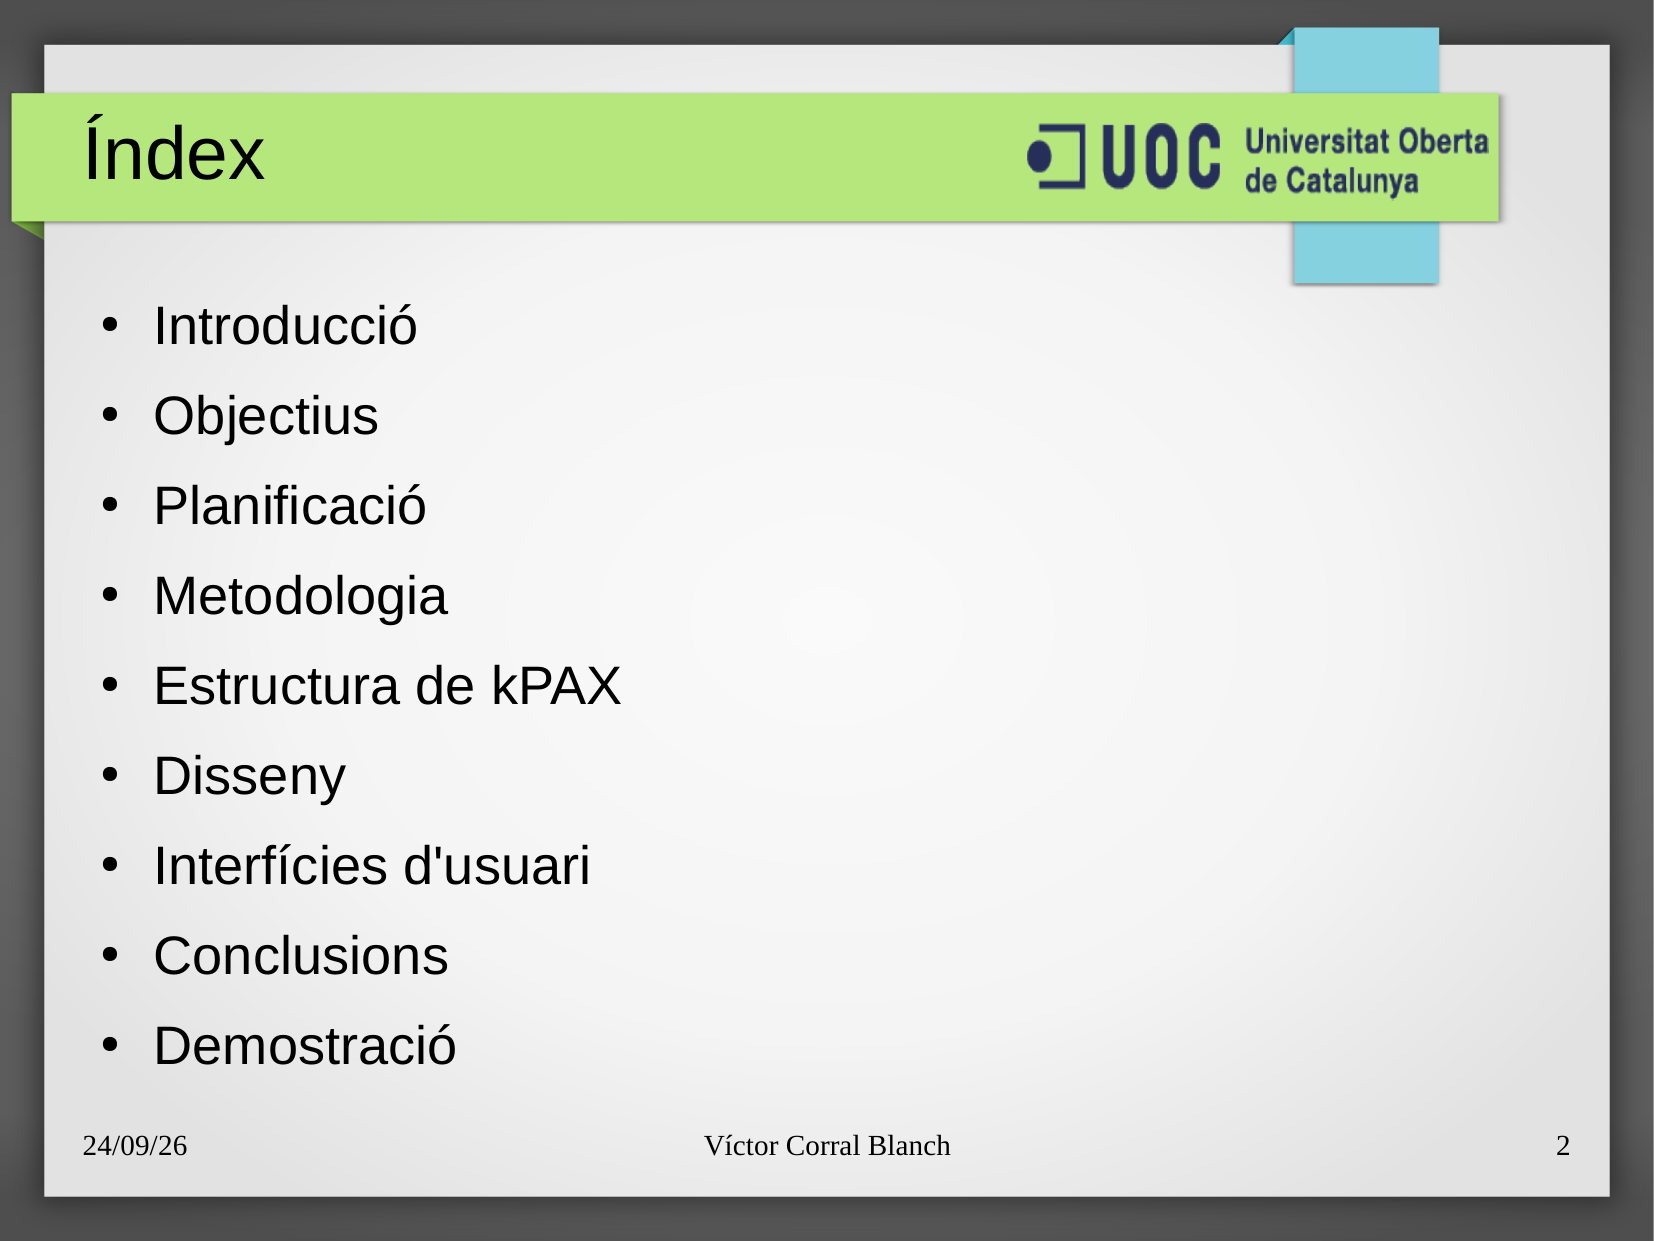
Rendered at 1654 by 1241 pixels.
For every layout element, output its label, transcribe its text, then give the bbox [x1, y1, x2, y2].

title Índex [82, 94, 1016, 213]
list Introducció Objectius Planificació Metodologia Estructura de kPAX Disseny Interfícies d'usuari Conclusions Demostració [82, 295, 1571, 1015]
picture [0, 0, 1654, 1241]
